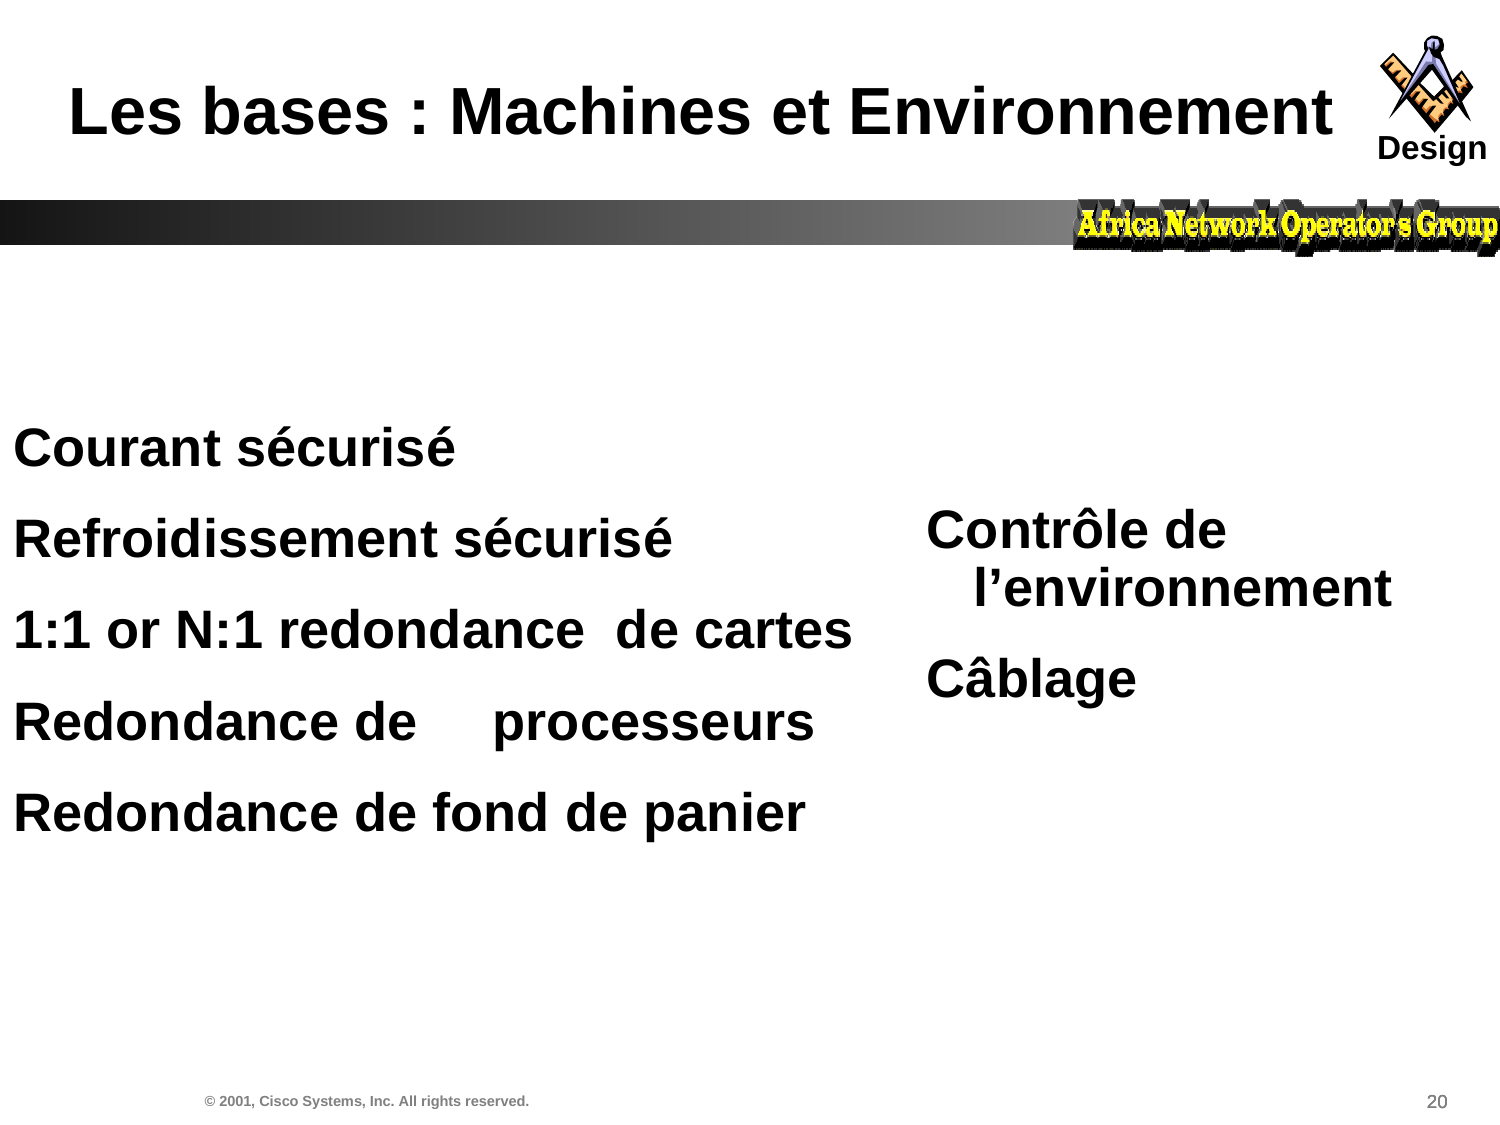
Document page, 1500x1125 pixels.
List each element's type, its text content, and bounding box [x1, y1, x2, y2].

title Les bases : Machines et Environnement [55, 69, 1379, 155]
text_box Design [1365, 123, 1500, 173]
picture [1379, 34, 1475, 123]
list Courant sécurisé Refroidissement sécurisé 1:1 or N:1 redondance de cartes Redondance de processeurs Redondance de fond de panier [0, 340, 871, 922]
picture [1070, 180, 1500, 275]
list Contrôle de l’environnement Câblage [820, 489, 1500, 723]
